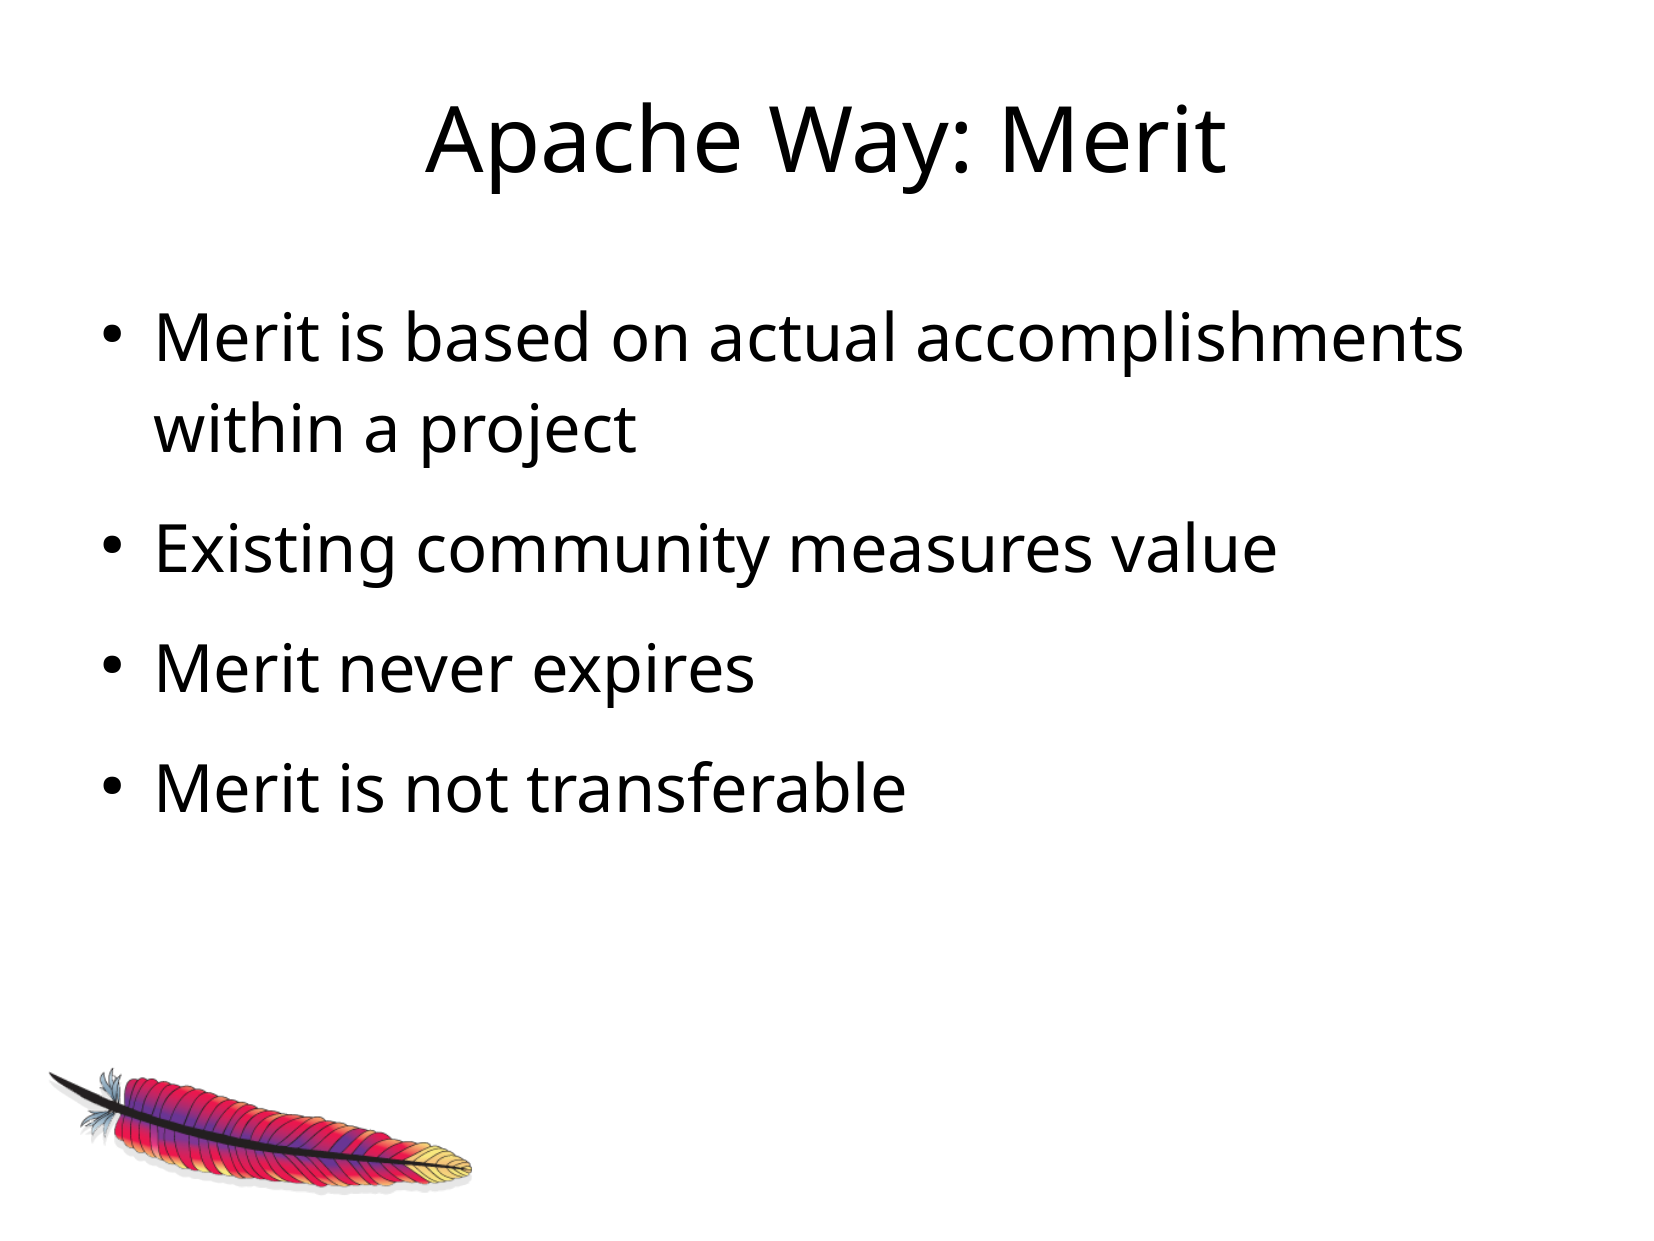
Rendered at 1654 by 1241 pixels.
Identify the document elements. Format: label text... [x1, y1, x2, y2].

title Apache Way: Merit [82, 49, 1571, 226]
list Merit is based on actual accomplishments within a project Existing community measures value Merit never expires Merit is not transferable [82, 290, 1571, 1109]
picture [45, 1064, 477, 1200]
